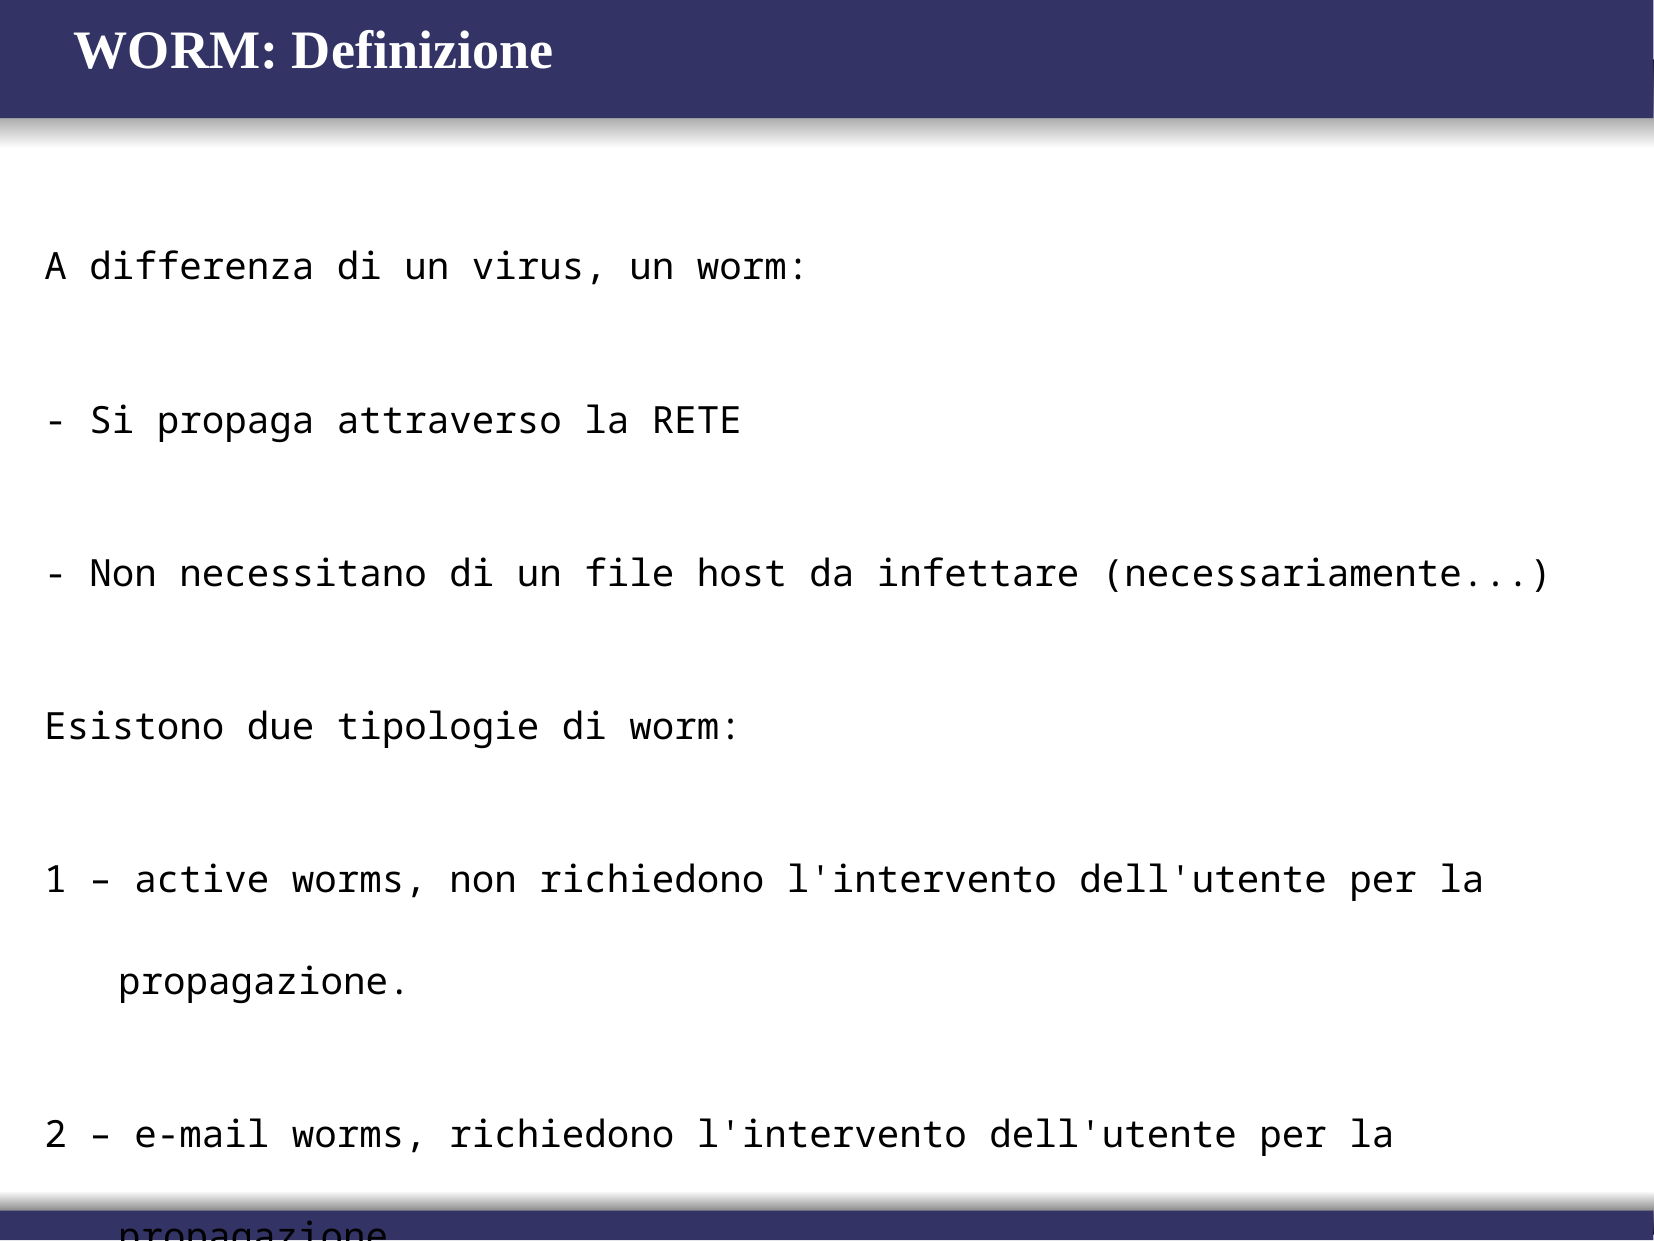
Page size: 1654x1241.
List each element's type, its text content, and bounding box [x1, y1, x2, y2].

text_box A differenza di un virus, un worm: - Si propaga attraverso la RETE - Non necessitano di un file host da infettare (necessariamente...) Esistono due tipologie di worm: 1 – active worms, non richiedono l'intervento dell'utente per la propagazione. 2 – e-mail worms, richiedono l'intervento dell'utente per la propagazione [29, 232, 1654, 1068]
text_box [349, 1231, 359, 1241]
text_box WORM: Definizione [59, 12, 569, 89]
text_box [325, 1231, 337, 1241]
text_box [124, 1231, 135, 1241]
text_box [0, 1192, 1654, 1241]
text_box [191, 1231, 202, 1241]
text_box [0, 0, 1654, 148]
text_box [168, 1231, 180, 1241]
text_box [371, 1231, 382, 1237]
text_box [236, 1231, 246, 1241]
